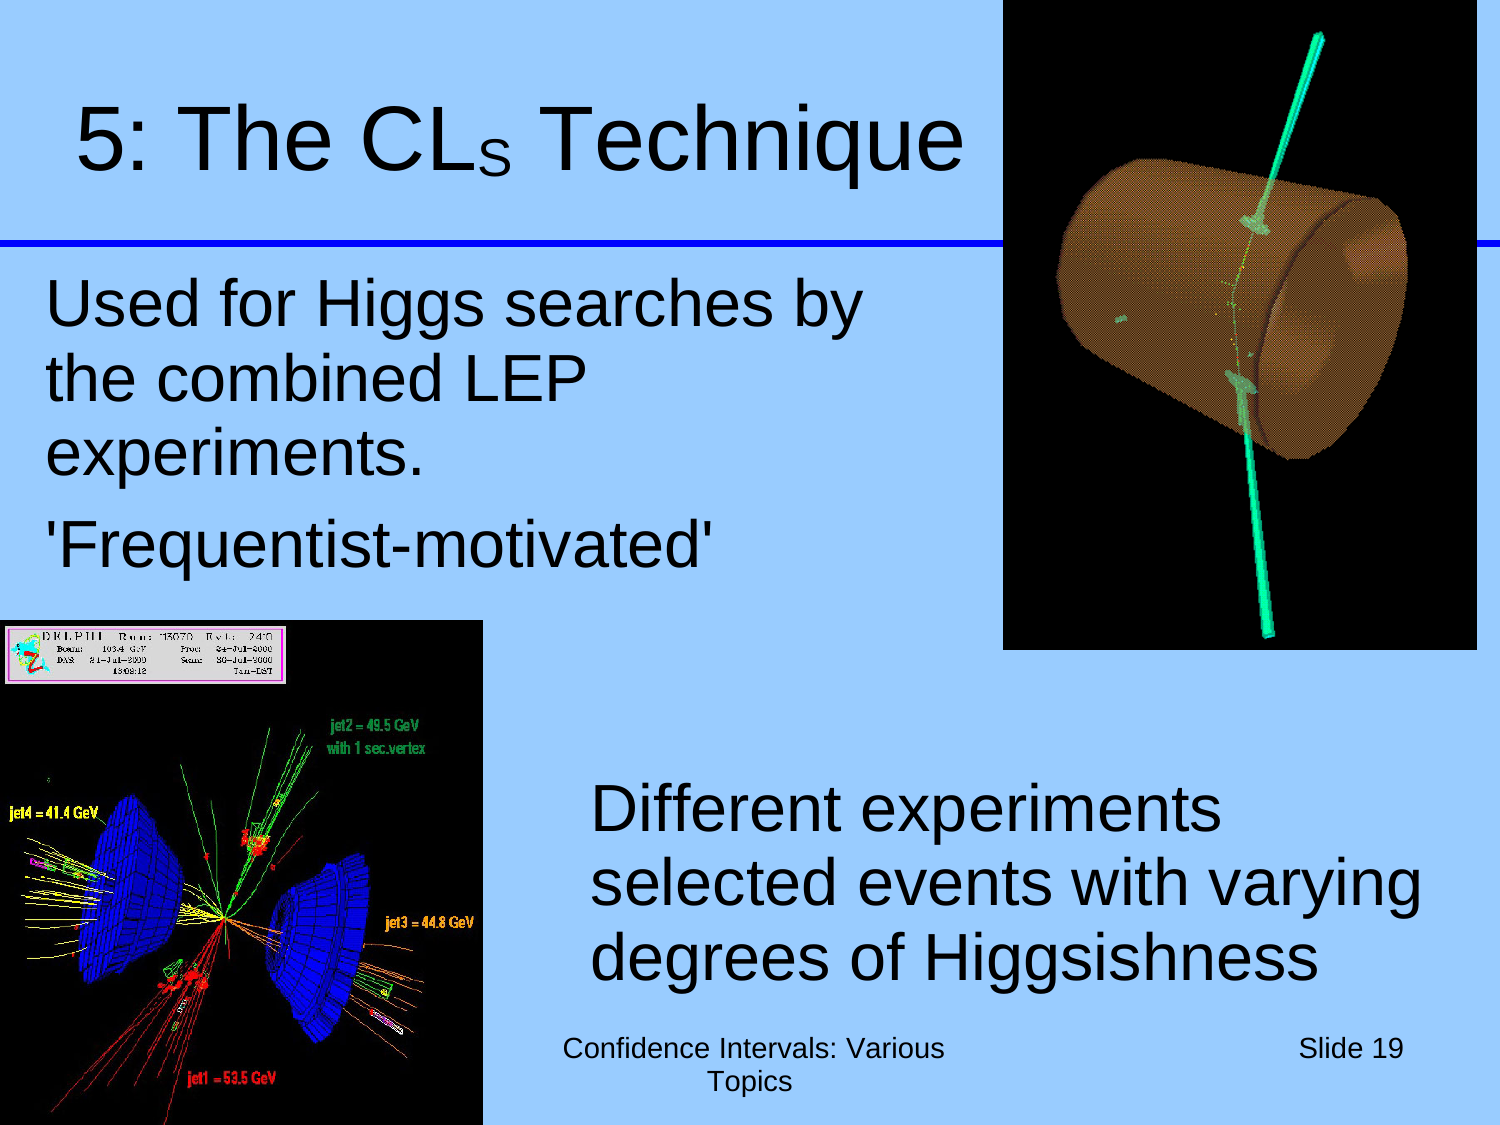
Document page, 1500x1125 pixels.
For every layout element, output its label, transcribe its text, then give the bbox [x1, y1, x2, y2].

picture [1003, 0, 1477, 650]
picture [0, 620, 483, 1125]
title 5: The CLS Technique [75, 45, 1003, 233]
subtitle Used for Higgs searches by the combined LEP experiments. 'Frequentist-motivated' [45, 265, 945, 765]
text_box Different experiments selected events with varying degrees of Higgsishness [590, 679, 1490, 1087]
